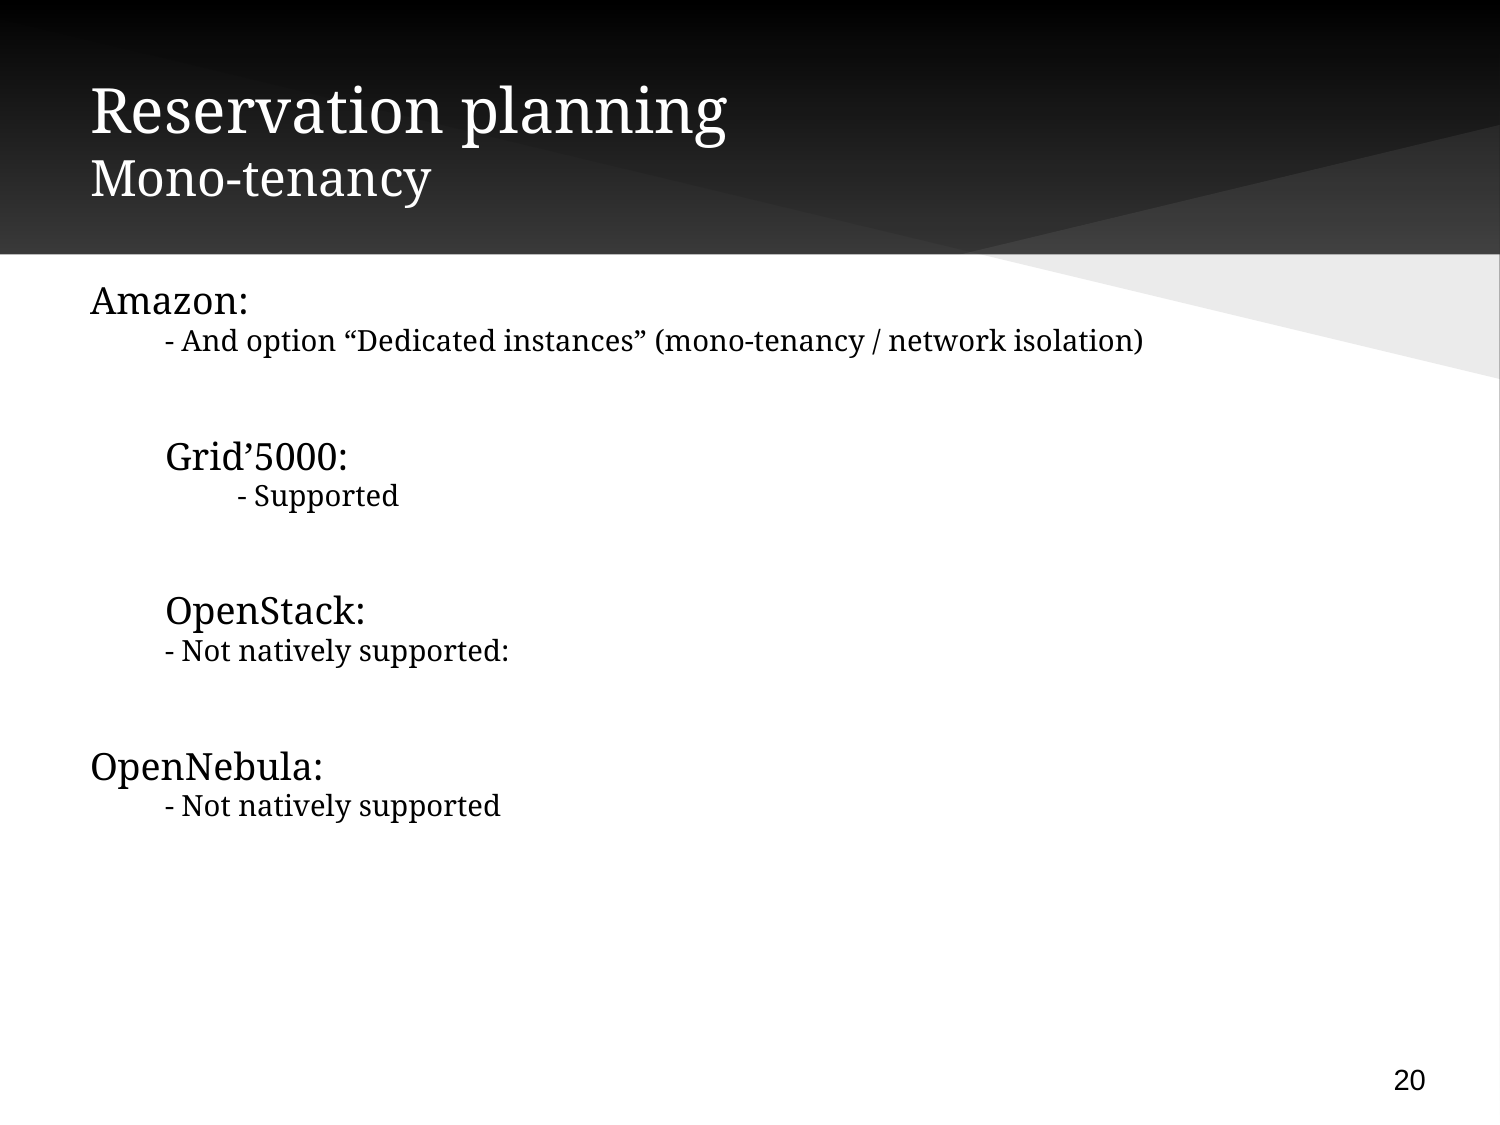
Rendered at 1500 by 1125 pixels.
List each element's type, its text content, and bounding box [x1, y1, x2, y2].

title Reservation planning Mono-tenancy [75, 45, 1425, 233]
list Amazon: - And option “Dedicated instances” (mono-tenancy / network isolation) Grid’5000: - Supported OpenStack: - Not natively supported: OpenNebula: - Not natively supported [75, 262, 1425, 1078]
text_box 20 [1378, 1046, 1471, 1097]
